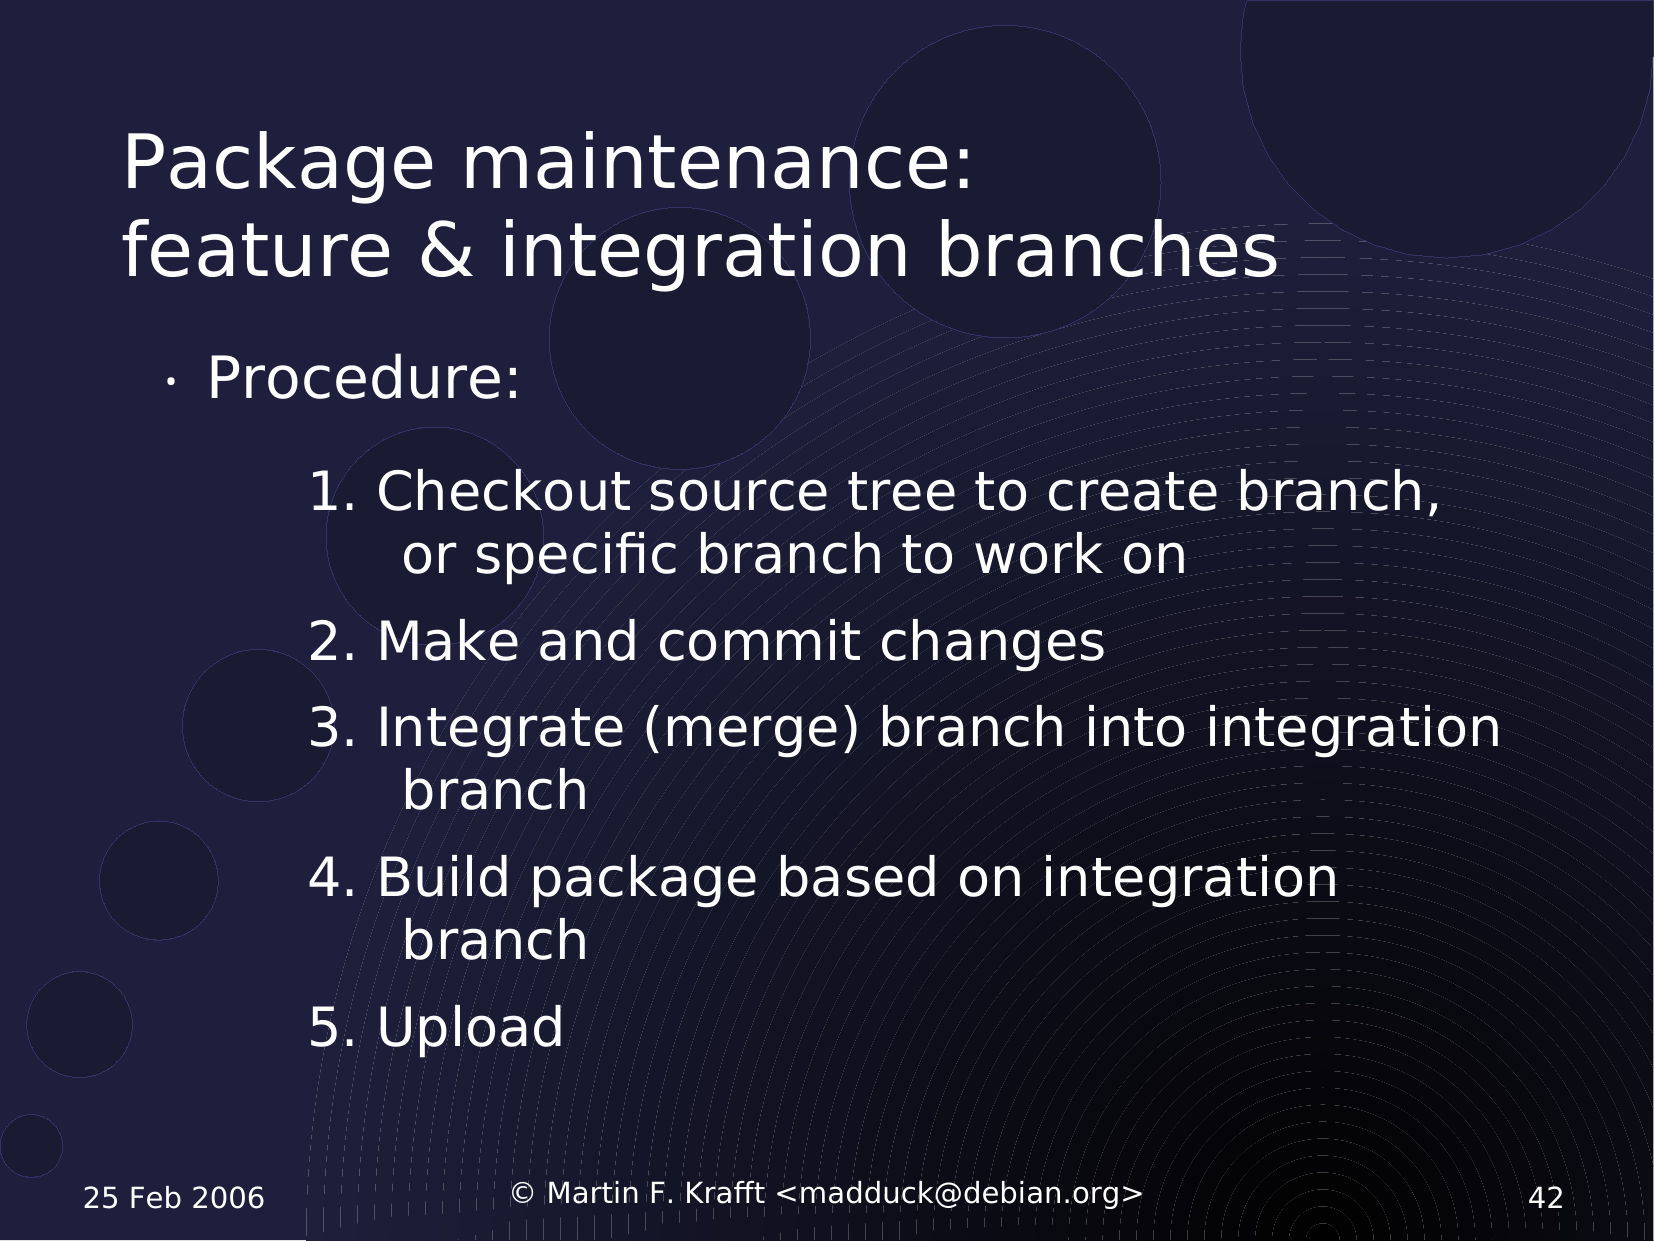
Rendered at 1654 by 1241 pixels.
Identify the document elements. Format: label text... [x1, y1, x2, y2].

title Package maintenance: feature & integration branches [121, 102, 1534, 311]
list Procedure: Checkout source tree to create branch, or specific branch to work on Make and commit changes Integrate (merge) branch into integration branch Build package based on integration branch Upload [118, 344, 1534, 1127]
